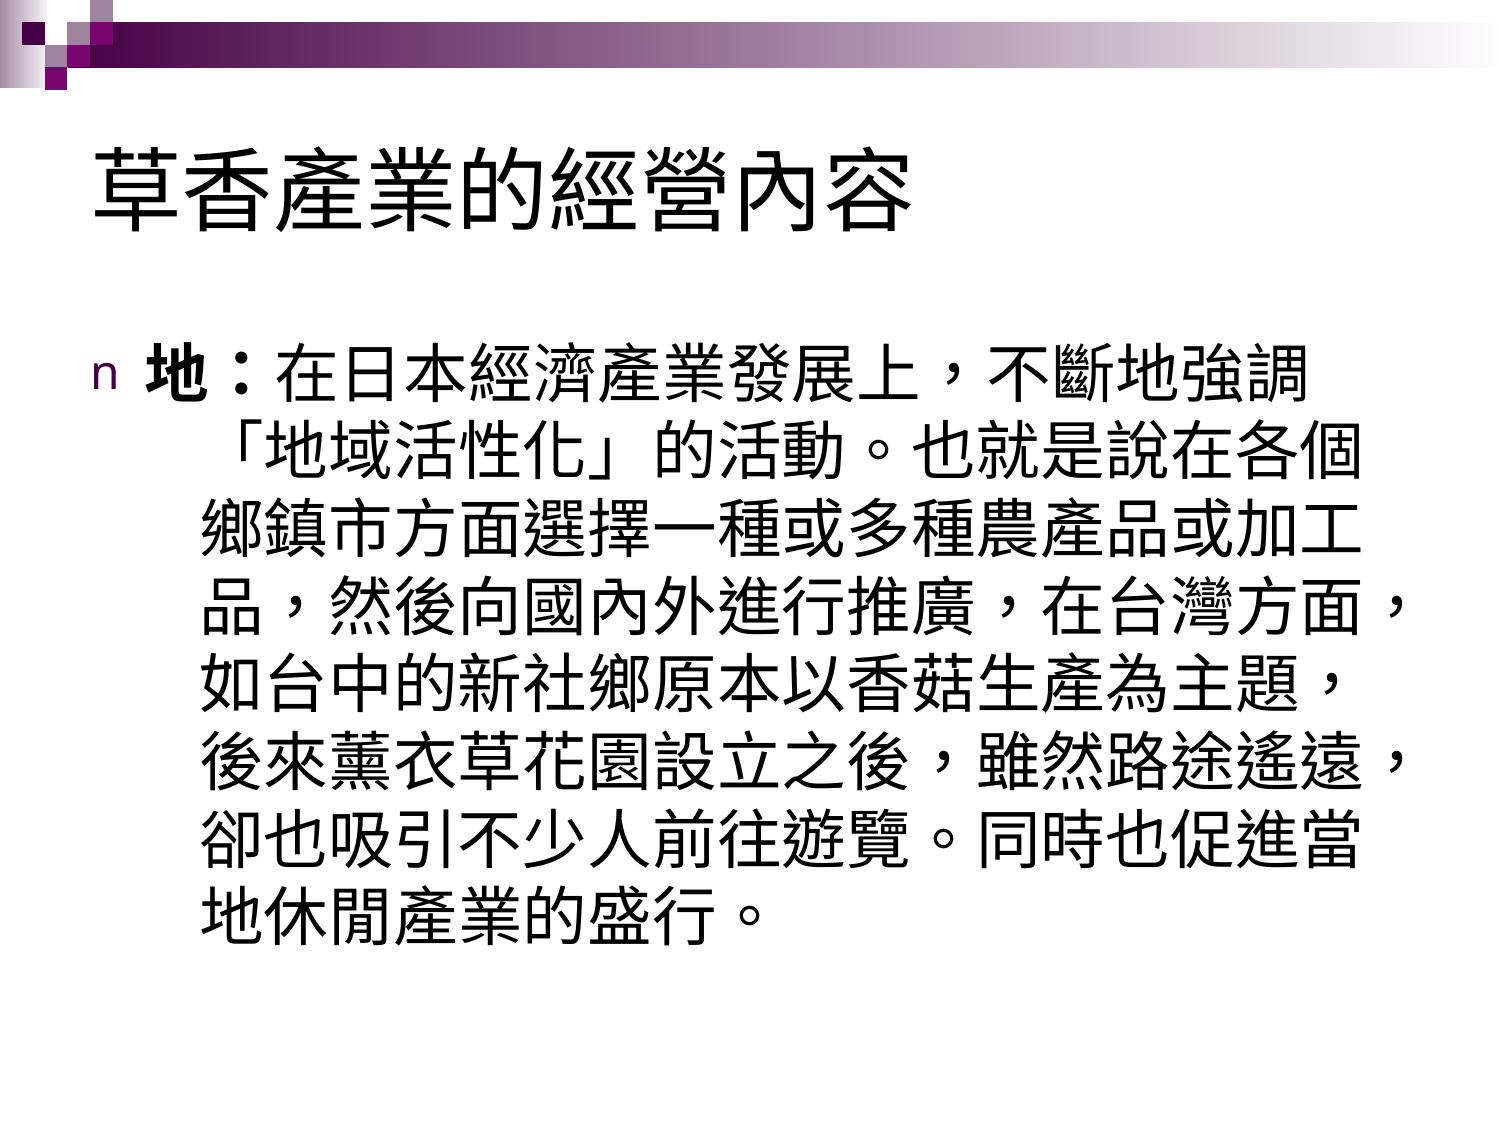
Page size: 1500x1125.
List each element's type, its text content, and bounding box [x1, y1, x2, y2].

list 地：在日本經濟產業發展上，不斷地強調「地域活性化」的活動。也就是說在各個鄉鎮市方面選擇一種或多種農產品或加工品，然後向國內外進行推廣，在台灣方面，如台中的新社鄉原本以香菇生產為主題，後來薰衣草花園設立之後，雖然路途遙遠，卻也吸引不少人前往遊覽。同時也促進當地休閒產業的盛行。 [75, 324, 1426, 963]
title 草香產業的經營內容 [75, 75, 1426, 300]
